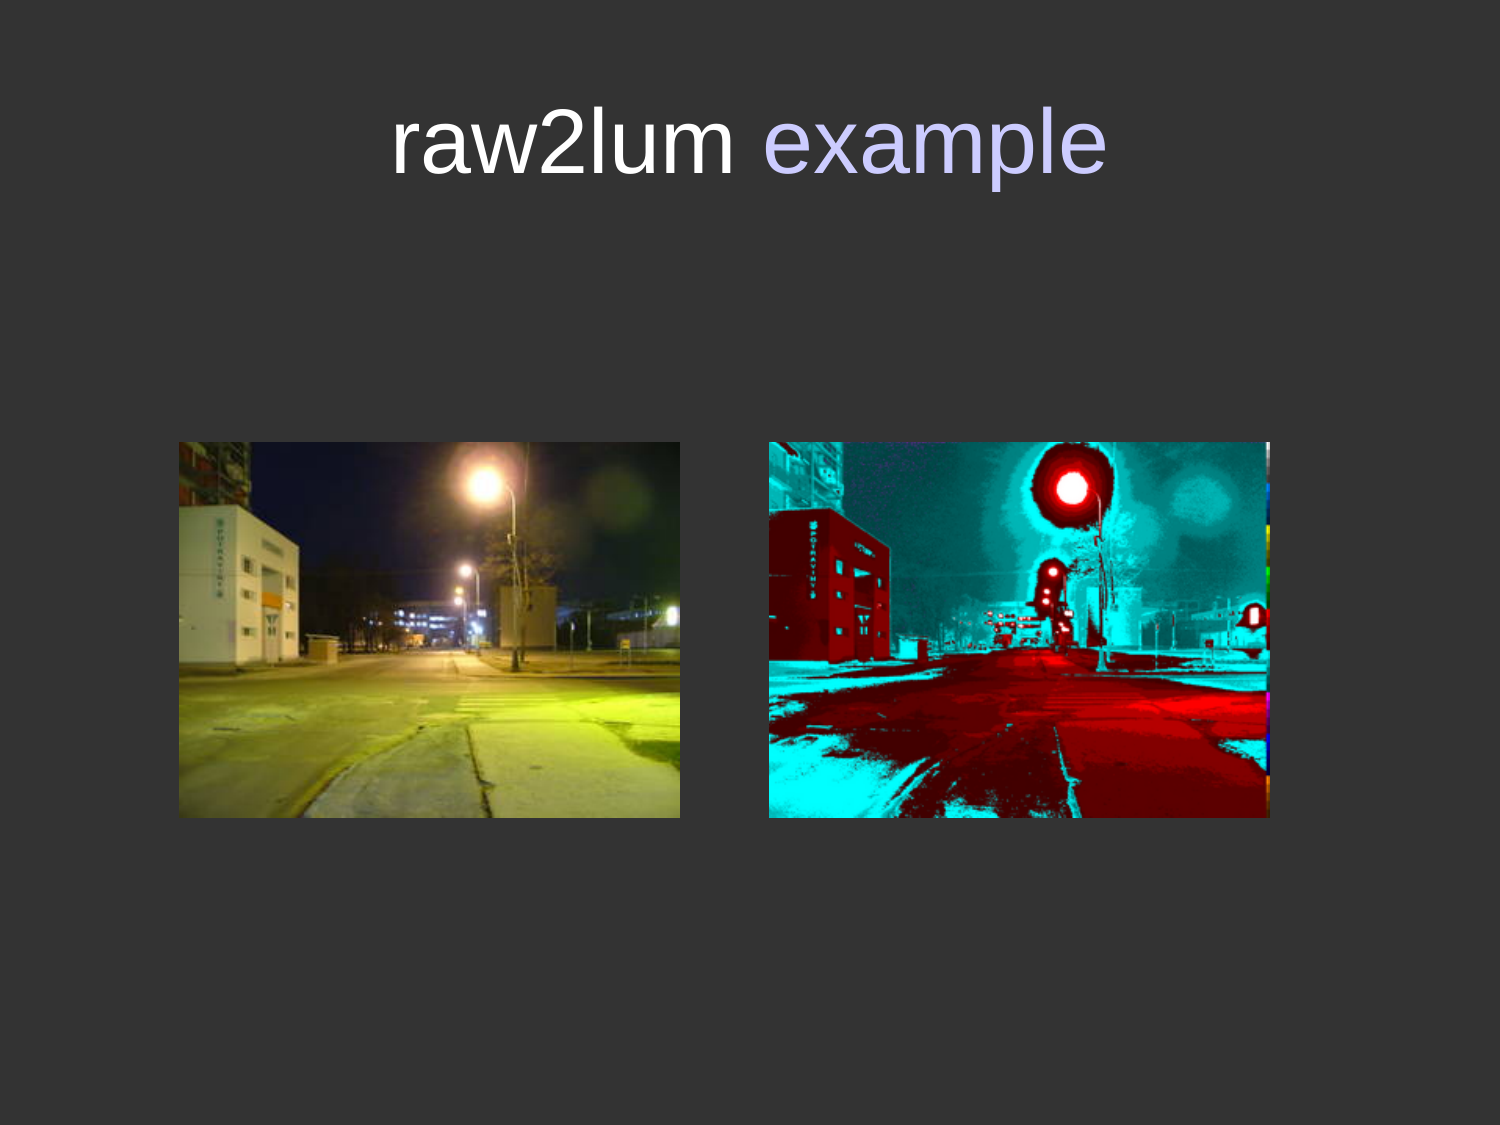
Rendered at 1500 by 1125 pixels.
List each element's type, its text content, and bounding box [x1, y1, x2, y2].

picture [769, 442, 1270, 818]
title raw2lum example [75, 21, 1425, 257]
picture [179, 442, 680, 818]
